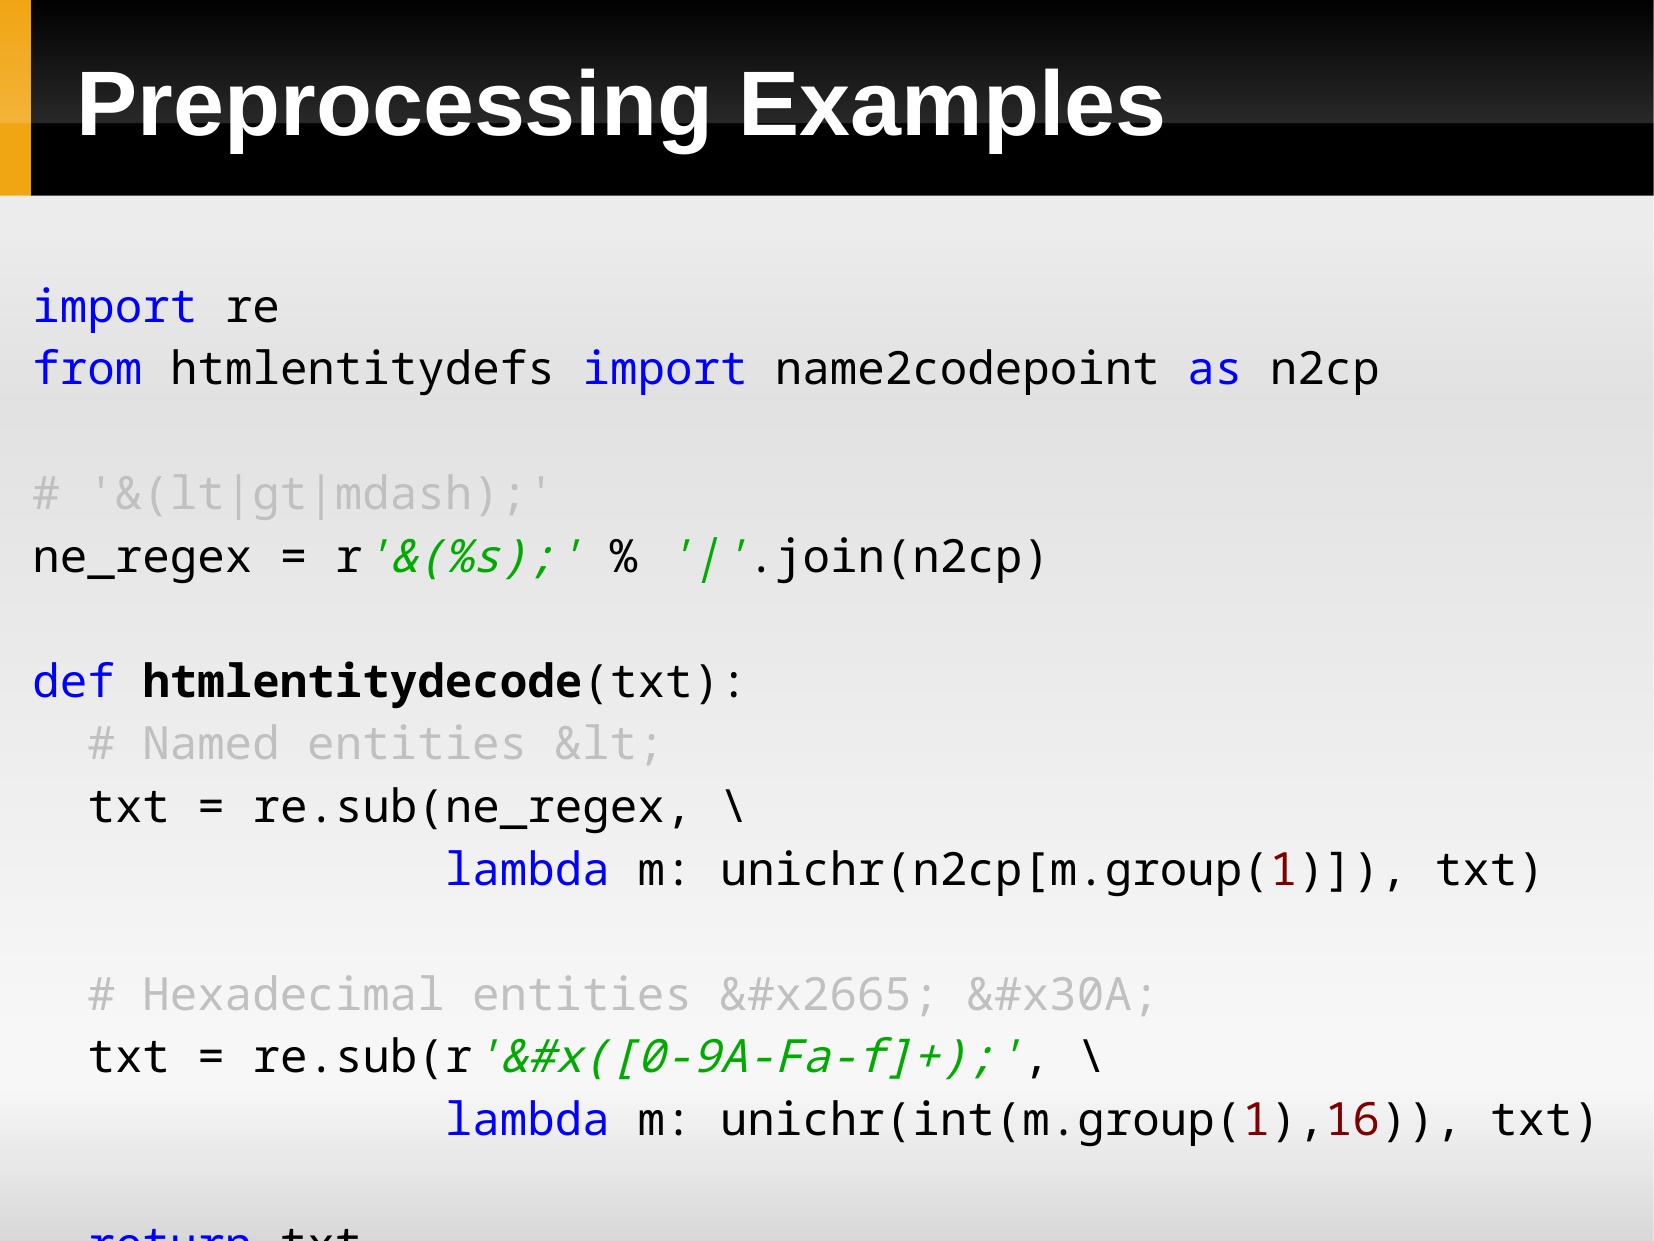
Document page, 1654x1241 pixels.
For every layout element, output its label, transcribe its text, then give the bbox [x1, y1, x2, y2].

title Preprocessing Examples [76, 7, 1565, 200]
picture [0, 0, 1654, 1241]
text_box import re from htmlentitydefs import name2codepoint as n2cp # '&(lt|gt|mdash);' ne_regex = r'&(%s);' % '|'.join(n2cp) def htmlentitydecode(txt): # Named entities &lt; txt = re.sub(ne_regex, \ lambda m: unichr(n2cp[m.group(1)]), txt) # Hexadecimal entities &#x2665; &#x30A; txt = re.sub(r'&#x([0-9A-Fa-f]+);', \ lambda m: unichr(int(m.group(1),16)), txt) return txt [17, 265, 1263, 1187]
